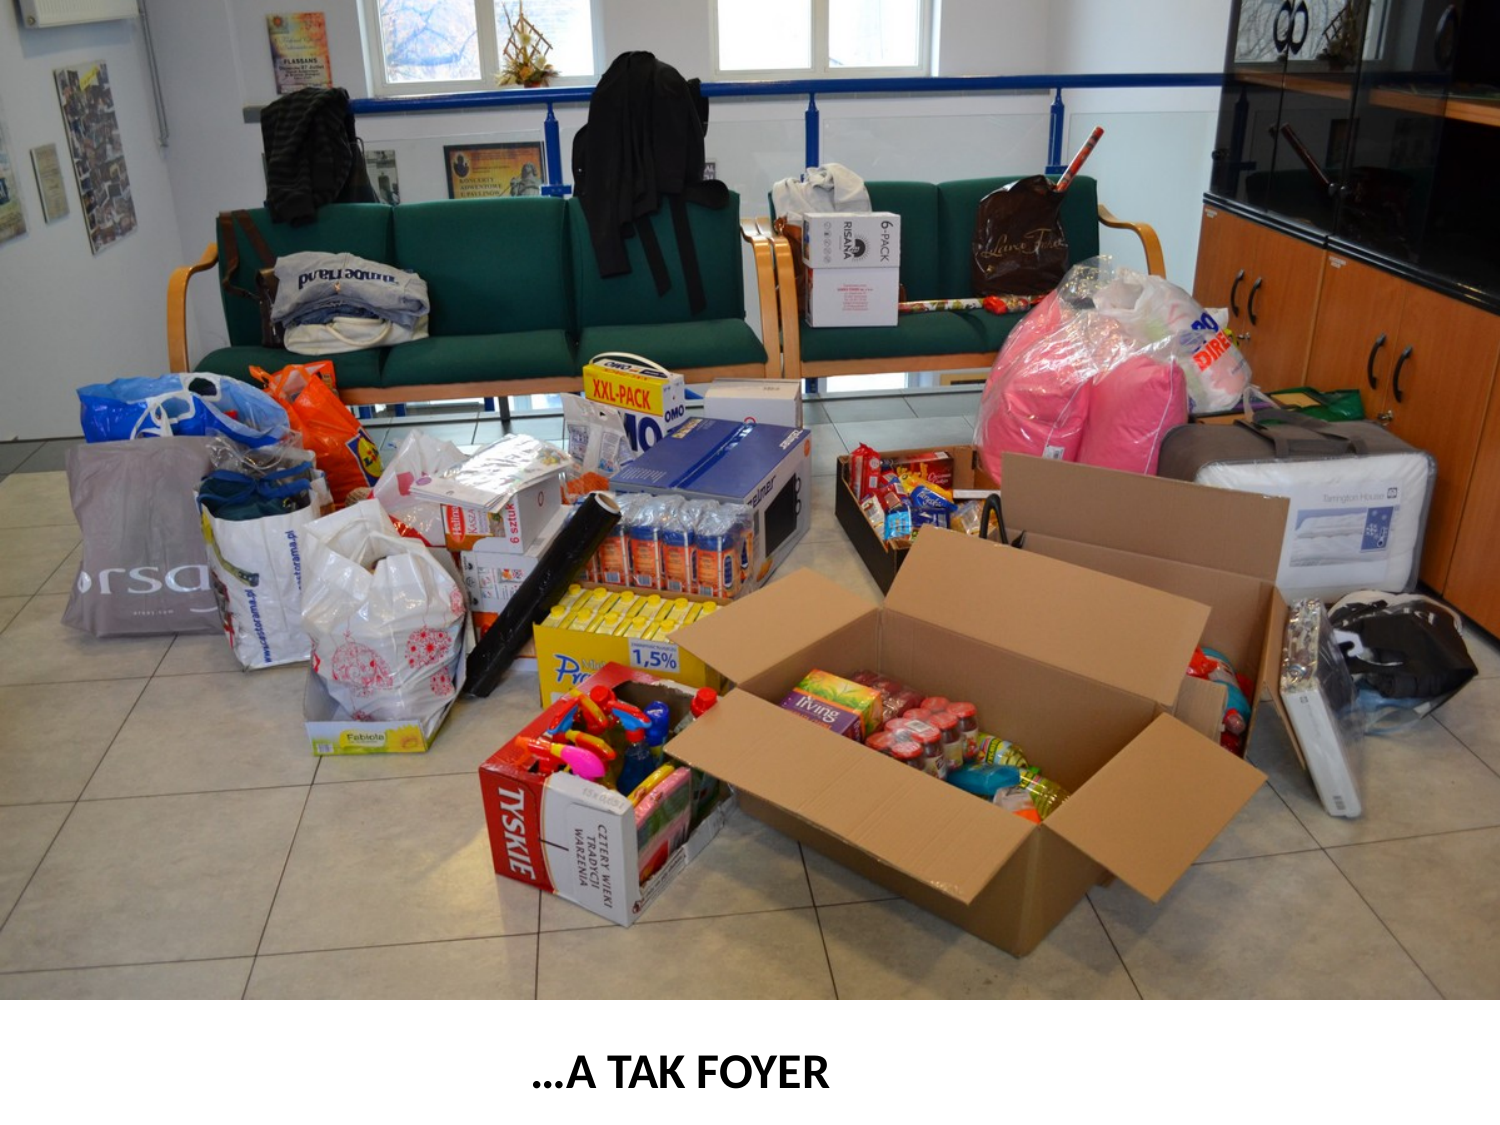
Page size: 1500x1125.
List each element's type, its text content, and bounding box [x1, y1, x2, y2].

text_box …A TAK FOYER [515, 1031, 849, 1108]
picture [0, 0, 1500, 1000]
